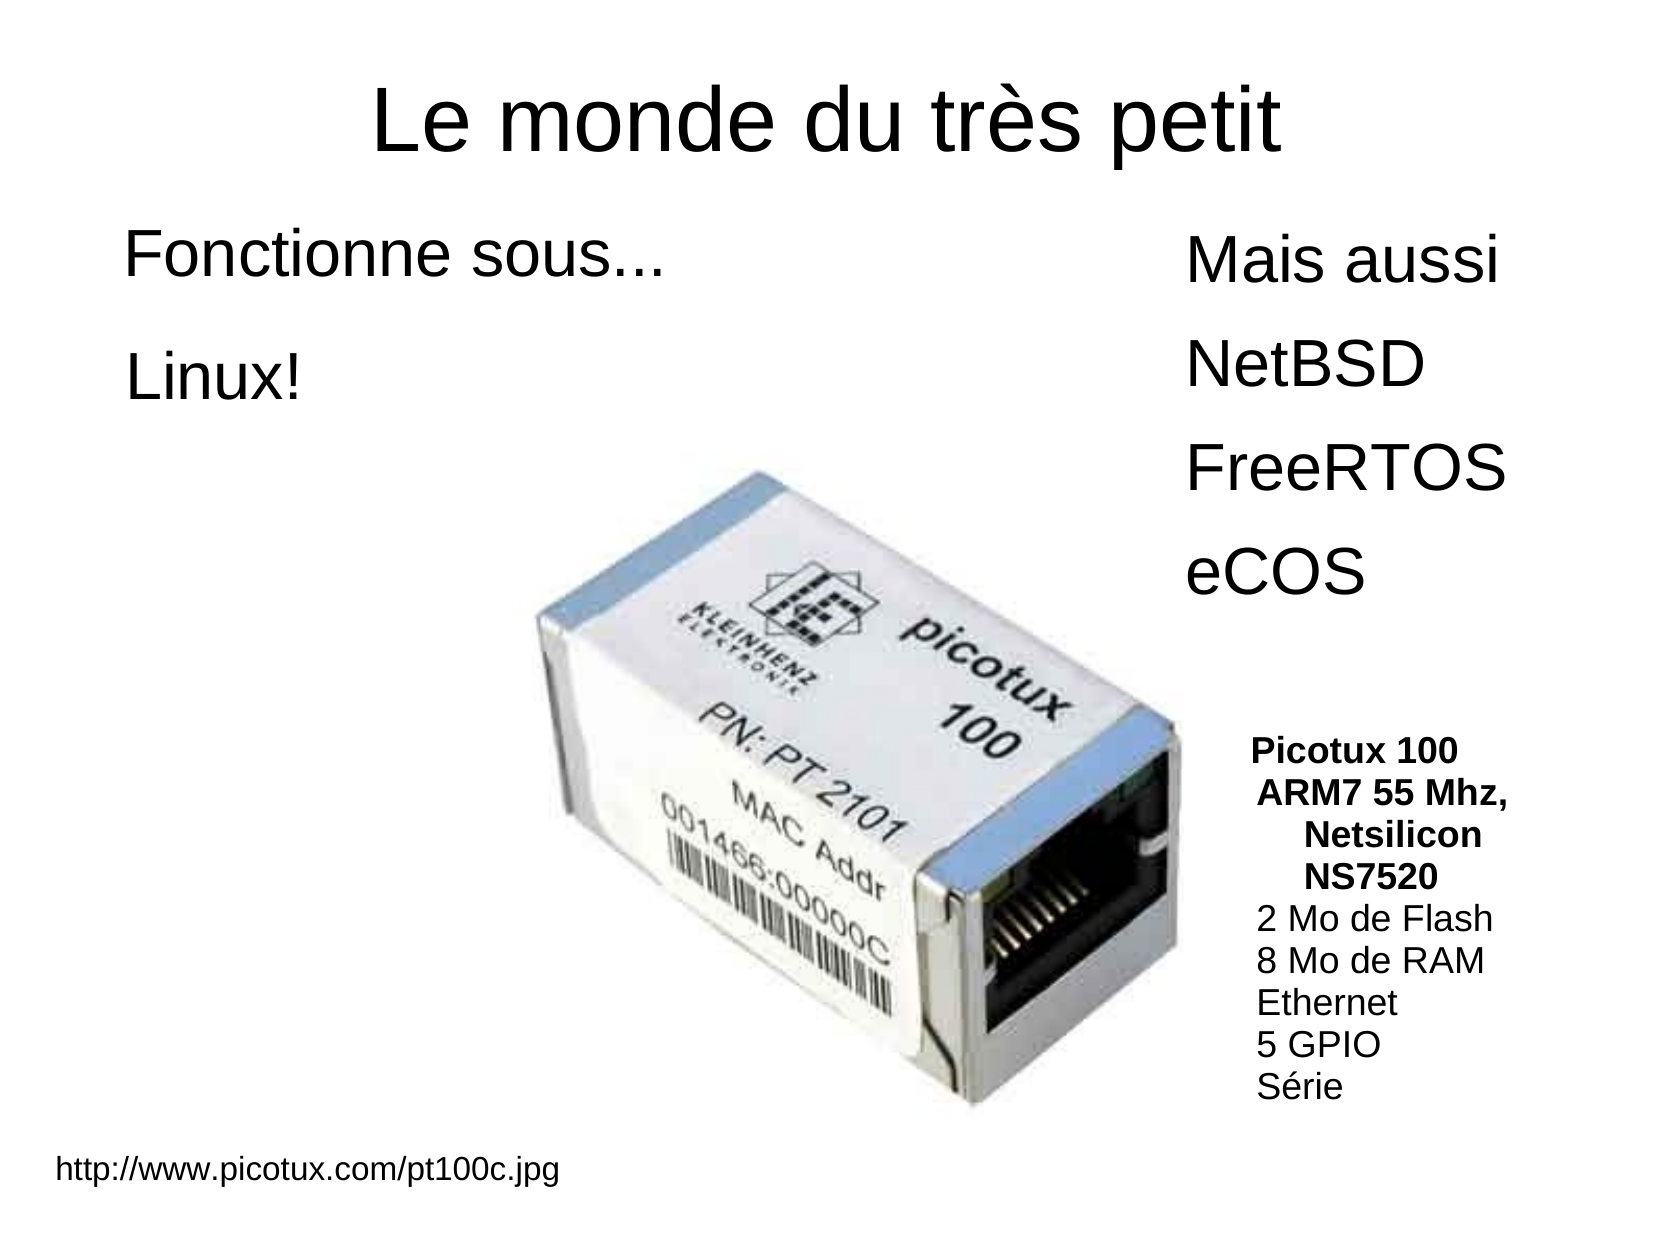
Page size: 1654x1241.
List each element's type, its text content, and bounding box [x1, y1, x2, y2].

list Mais aussi NetBSD FreeRTOS eCOS [1167, 221, 1589, 643]
text_box Picotux 100 ARM7 55 Mhz, Netsilicon NS7520 2 Mo de Flash 8 Mo de RAM Ethernet 5 GPIO Série [1161, 729, 1610, 1156]
title Le monde du très petit [82, 49, 1571, 191]
list Linux! [107, 338, 393, 441]
picture [516, 452, 1209, 1128]
list http://www.picotux.com/pt100c.jpg [37, 1150, 620, 1206]
list Fonctionne sous... [105, 216, 909, 310]
